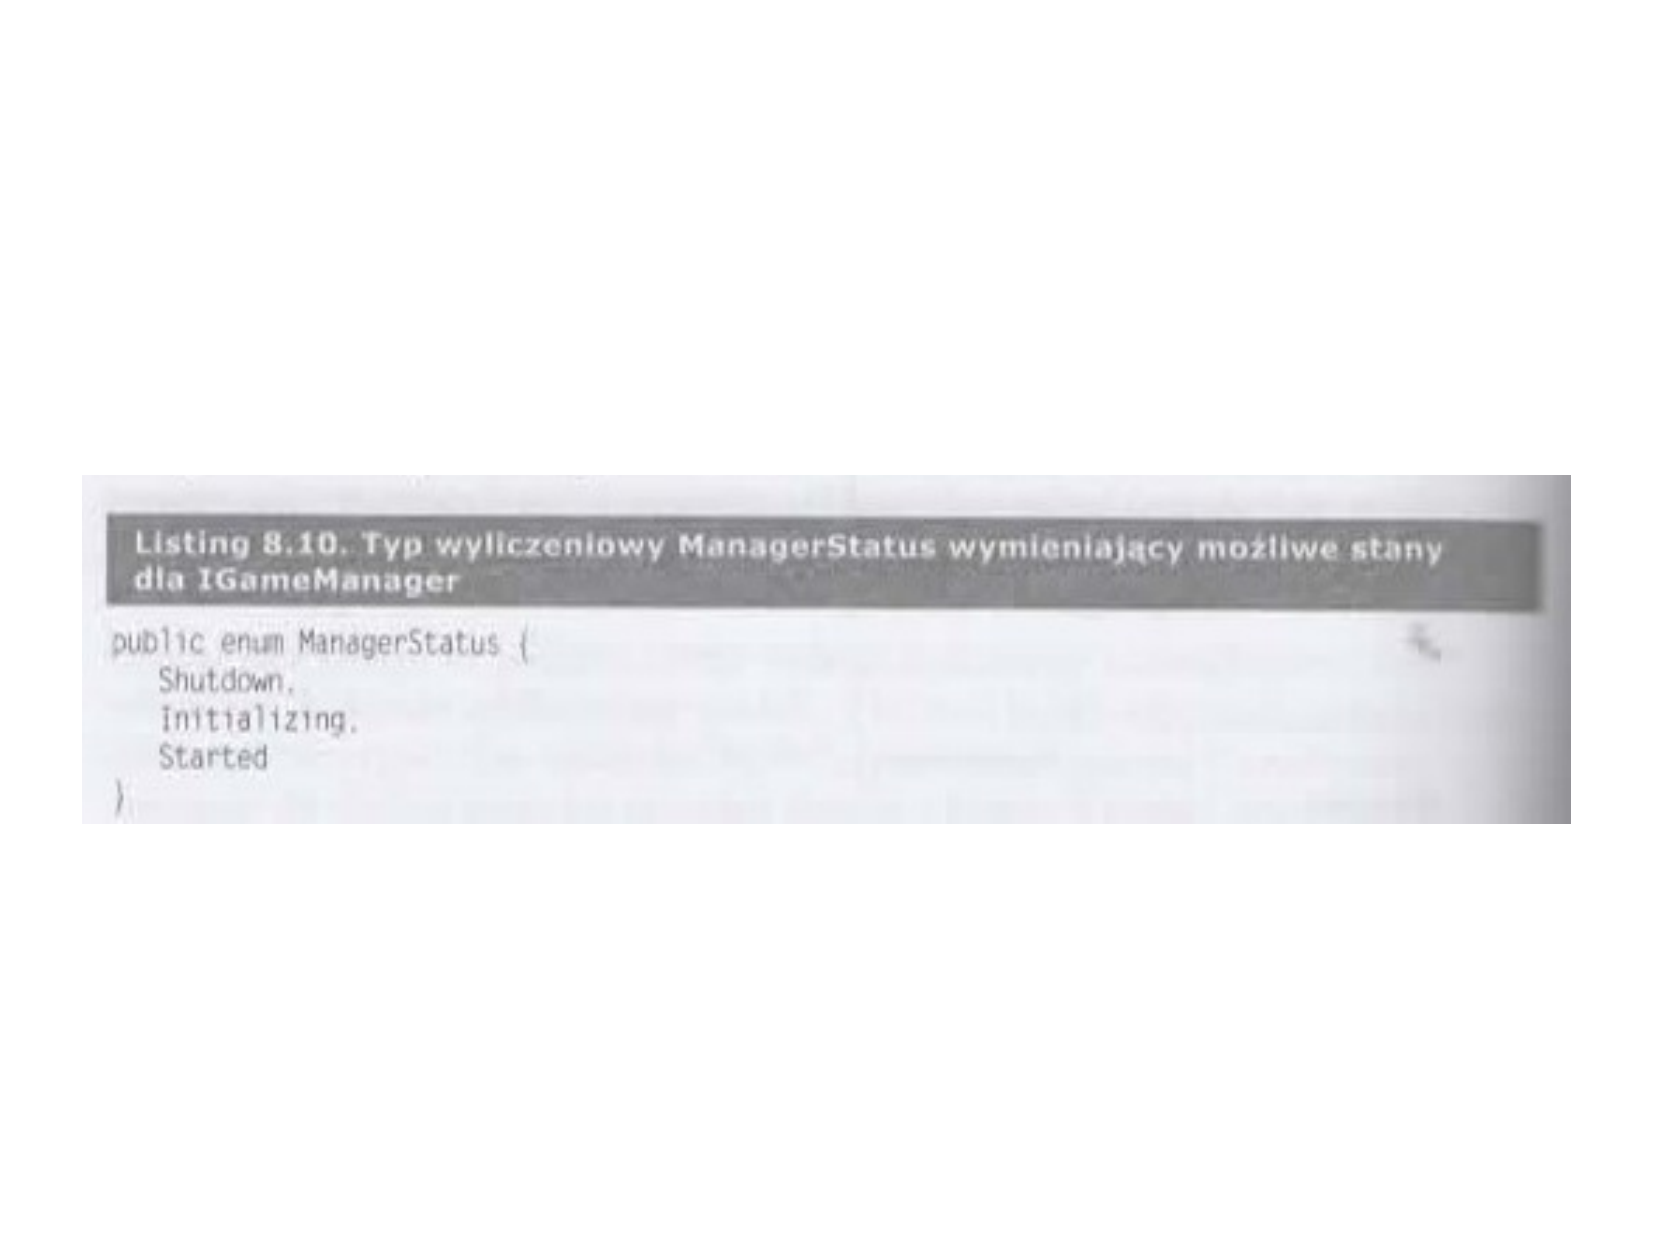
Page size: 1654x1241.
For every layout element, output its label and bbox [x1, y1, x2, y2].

picture [82, 475, 1571, 824]
